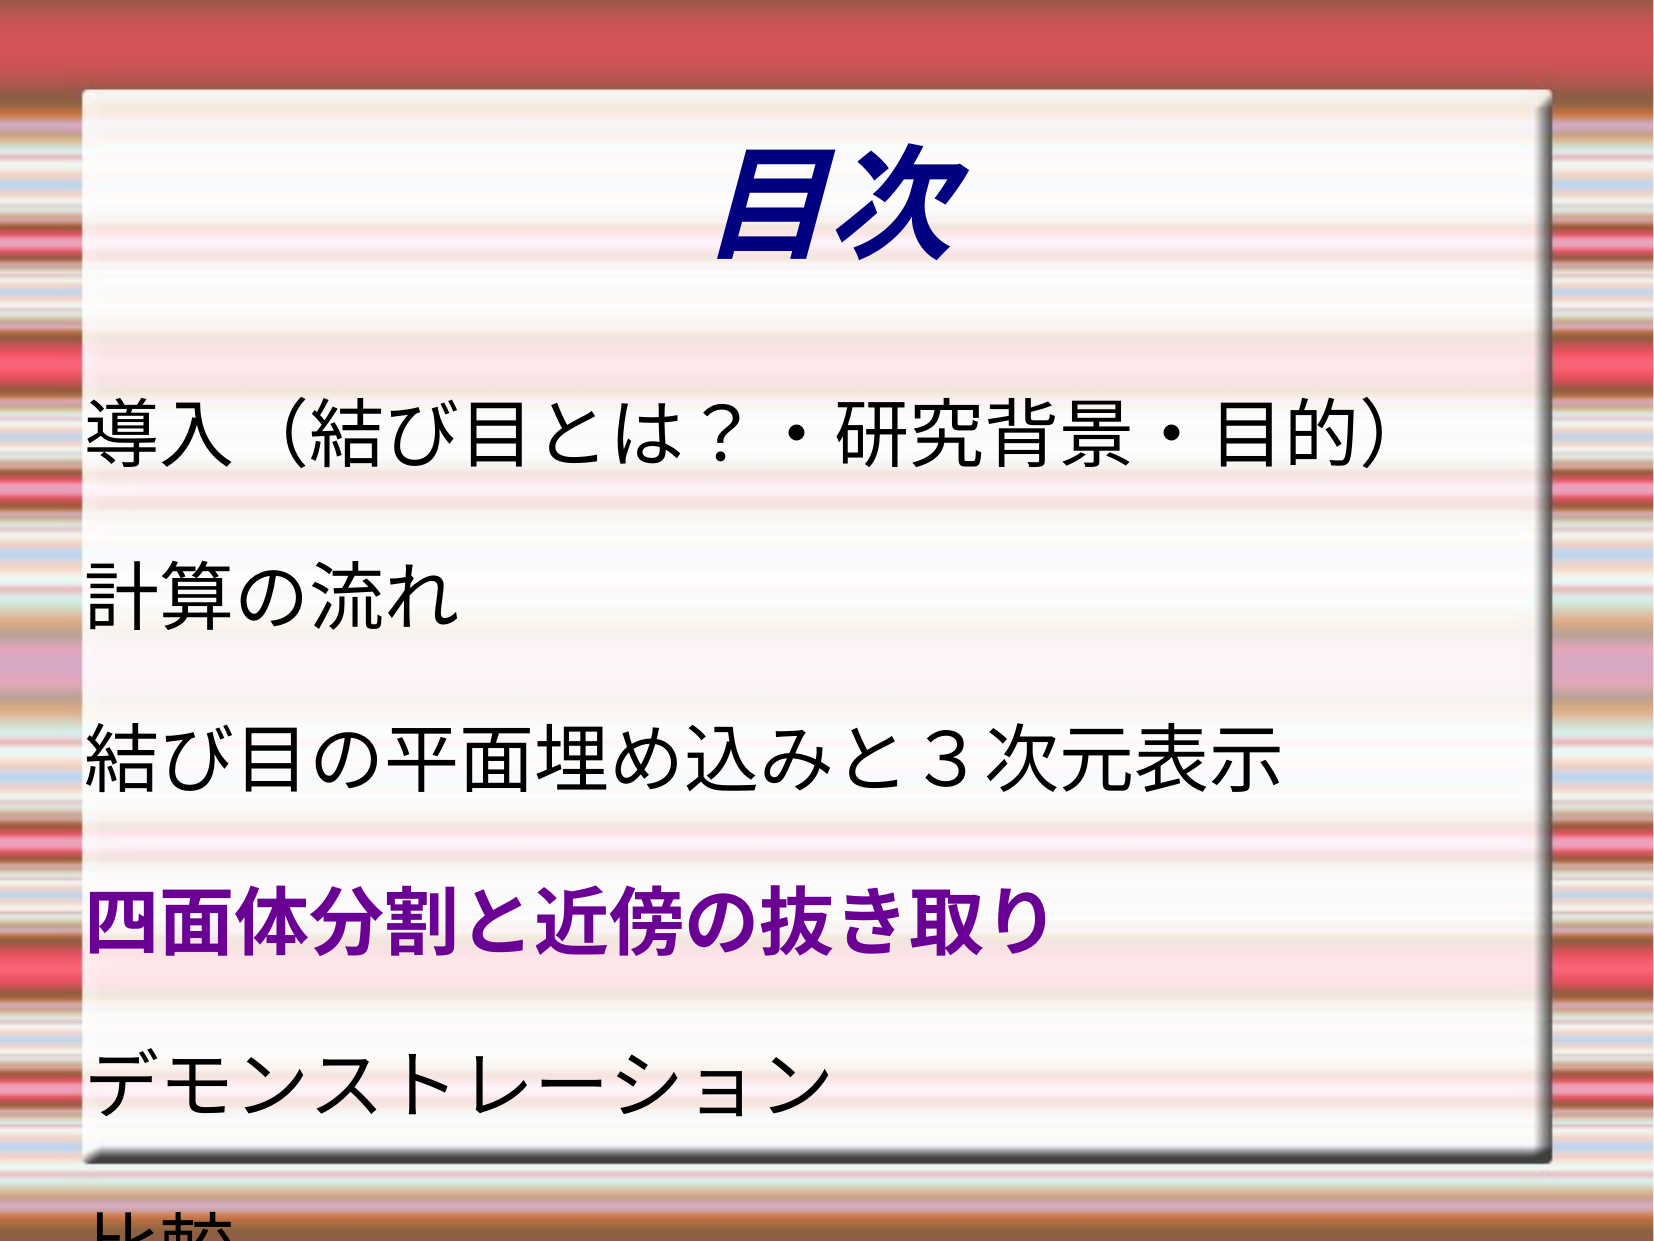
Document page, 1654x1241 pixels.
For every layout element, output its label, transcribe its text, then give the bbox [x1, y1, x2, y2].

title 目次 [121, 91, 1534, 299]
picture [0, 0, 1654, 1241]
picture [169, 1235, 176, 1241]
list 導入（結び目とは？・研究背景・目的） 計算の流れ 結び目の平面埋め込みと３次元表示 四面体分割と近傍の抜き取り デモンストレーション 比較 考察・今後の課題 [72, 320, 1561, 1139]
picture [180, 1235, 188, 1241]
